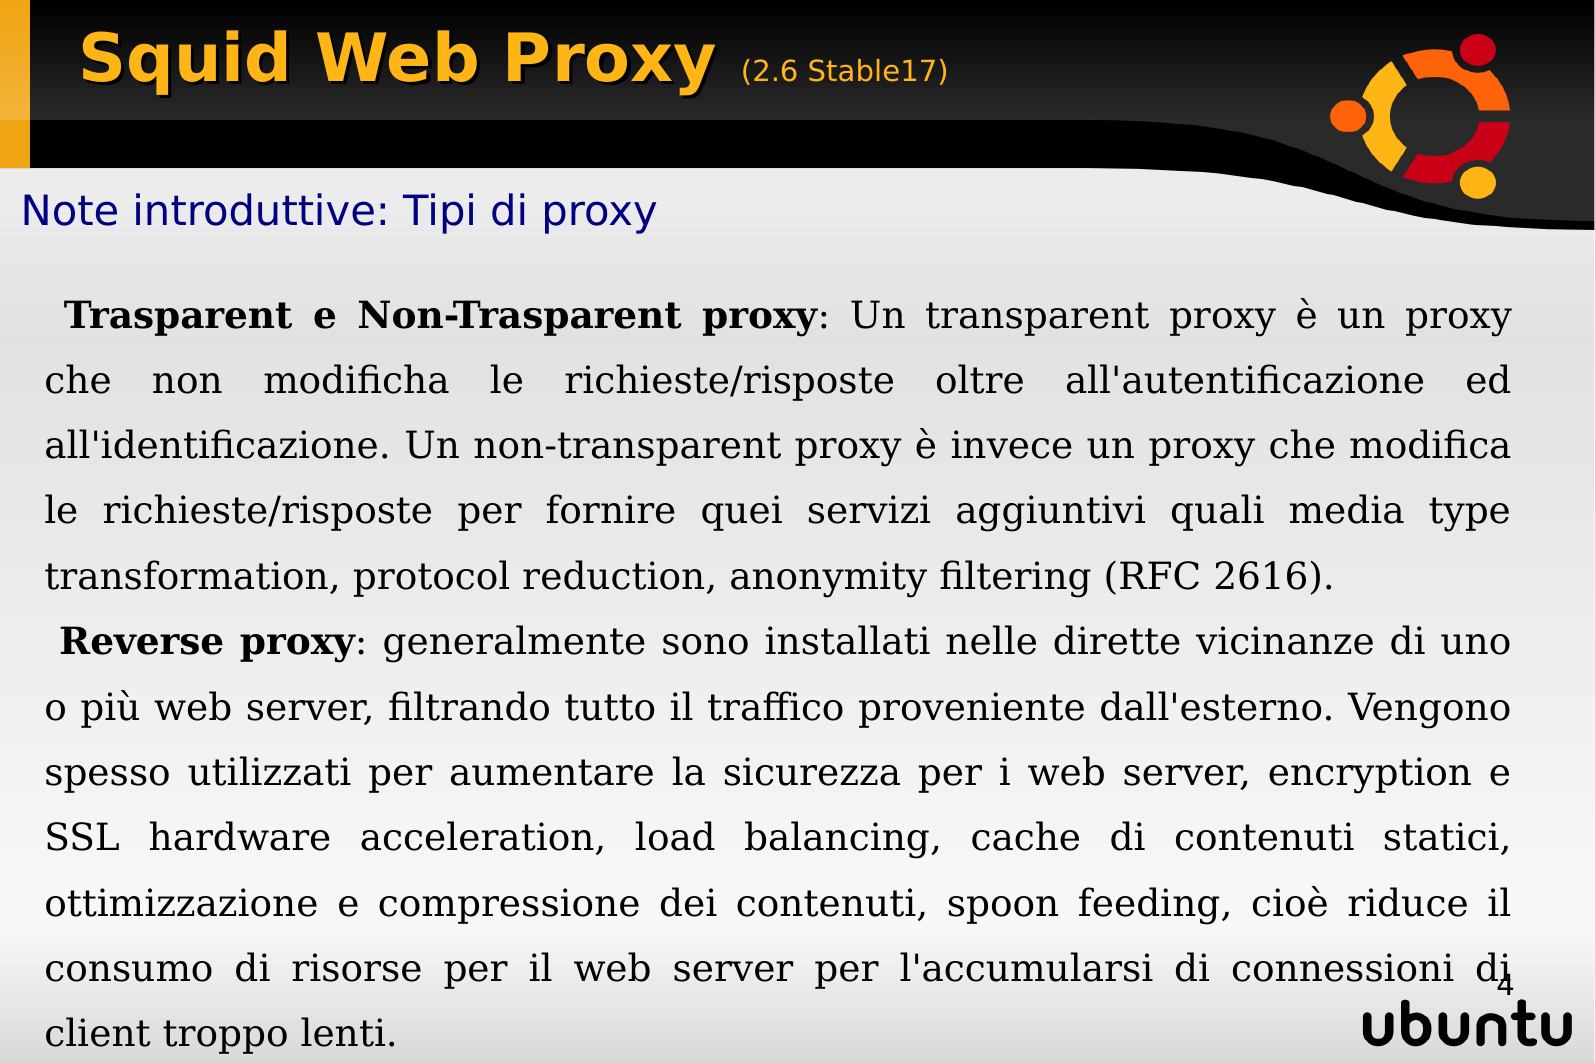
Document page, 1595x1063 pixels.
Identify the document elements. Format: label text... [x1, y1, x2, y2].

text_box Note introduttive: Tipi di proxy [17, 178, 756, 243]
picture [0, 0, 1595, 1063]
text_box Squid Web Proxy (2.6 Stable17) [23, 11, 1004, 105]
text_box Trasparent e Non-Trasparent proxy: Un transparent proxy è un proxy che non modificha le richieste/risposte oltre all'autentificazione ed all'identificazione. Un non-transparent proxy è invece un proxy che modifica le richieste/risposte per fornire quei servizi aggiuntivi quali media type transformation, protocol reduction, anonymity filtering (RFC 2616). Reverse proxy: generalmente sono installati nelle dirette vicinanze di uno o più web server, filtrando tutto il traffico proveniente dall'esterno. Vengono spesso utilizzati per aumentare la sicurezza per i web server, encryption e SSL hardware acceleration, load balancing, cache di contenuti statici, ottimizzazione e compressione dei contenuti, spoon feeding, cioè riduce il consumo di risorse per il web server per l'accumularsi di connessioni di client troppo lenti. [41, 263, 1518, 1041]
